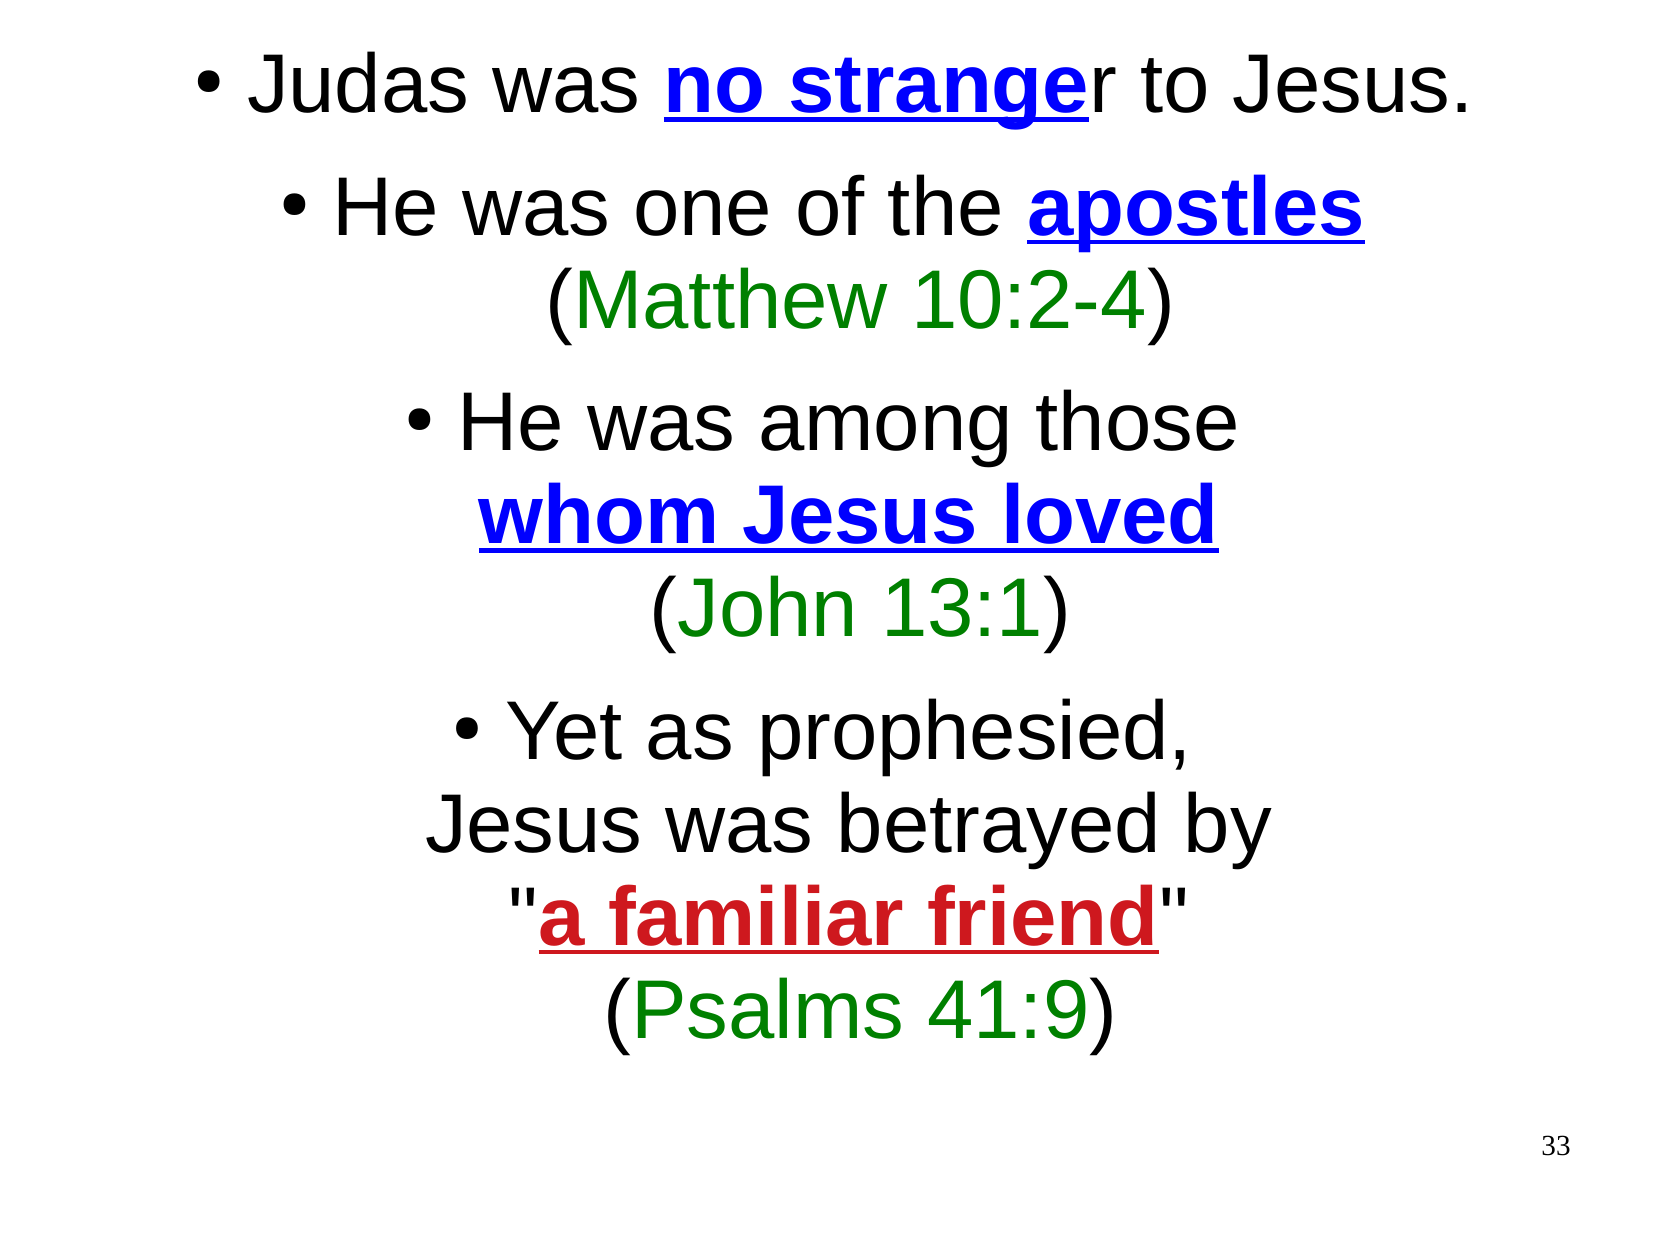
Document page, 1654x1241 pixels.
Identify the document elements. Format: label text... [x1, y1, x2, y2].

list Judas was no stranger to Jesus. He was one of the apostles (Matthew 10:2-4) He was among those whom Jesus loved (John 13:1) Yet as prophesied, Jesus was betrayed by "a familiar friend" (Psalms 41:9) [37, 37, 1613, 1238]
